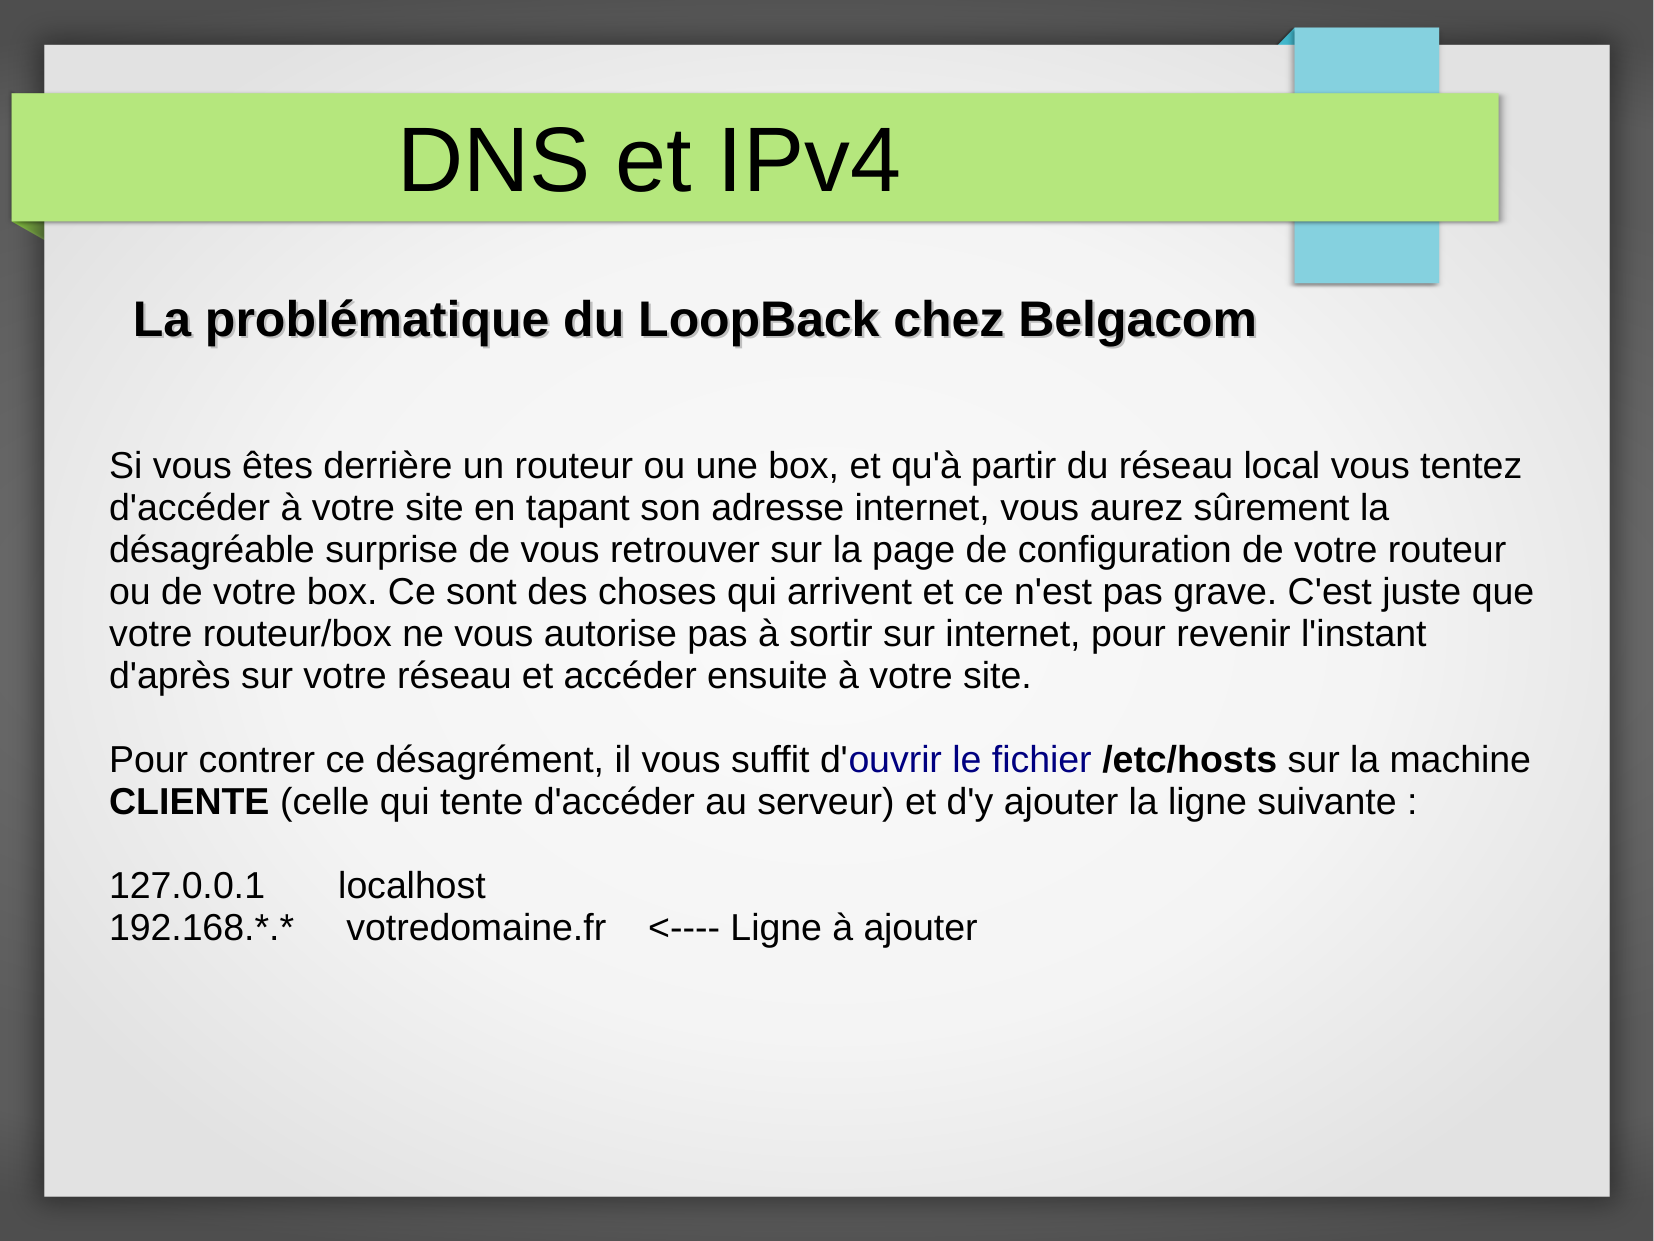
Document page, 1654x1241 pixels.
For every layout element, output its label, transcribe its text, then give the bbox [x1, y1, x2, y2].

text_box Si vous êtes derrière un routeur ou une box, et qu'à partir du réseau local vous tentez d'accéder à votre site en tapant son adresse internet, vous aurez sûrement la désagréable surprise de vous retrouver sur la page de configuration de votre routeur ou de votre box. Ce sont des choses qui arrivent et ce n'est pas grave. C'est juste que votre routeur/box ne vous autorise pas à sortir sur internet, pour revenir l'instant d'après sur votre réseau et accéder ensuite à votre site. Pour contrer ce désagrément, il vous suffit d'ouvrir le fichier /etc/hosts sur la machine CLIENTE (celle qui tente d'accéder au serveur) et d'y ajouter la ligne suivante : 127.0.0.1 localhost 192.168.*.* votredomaine.fr <---- Ligne à ajouter [94, 437, 1571, 1040]
title DNS et IPv4 [70, 106, 1229, 213]
picture [0, 0, 1654, 1241]
text_box La problématique du LoopBack chez Belgacom [82, 283, 1276, 411]
